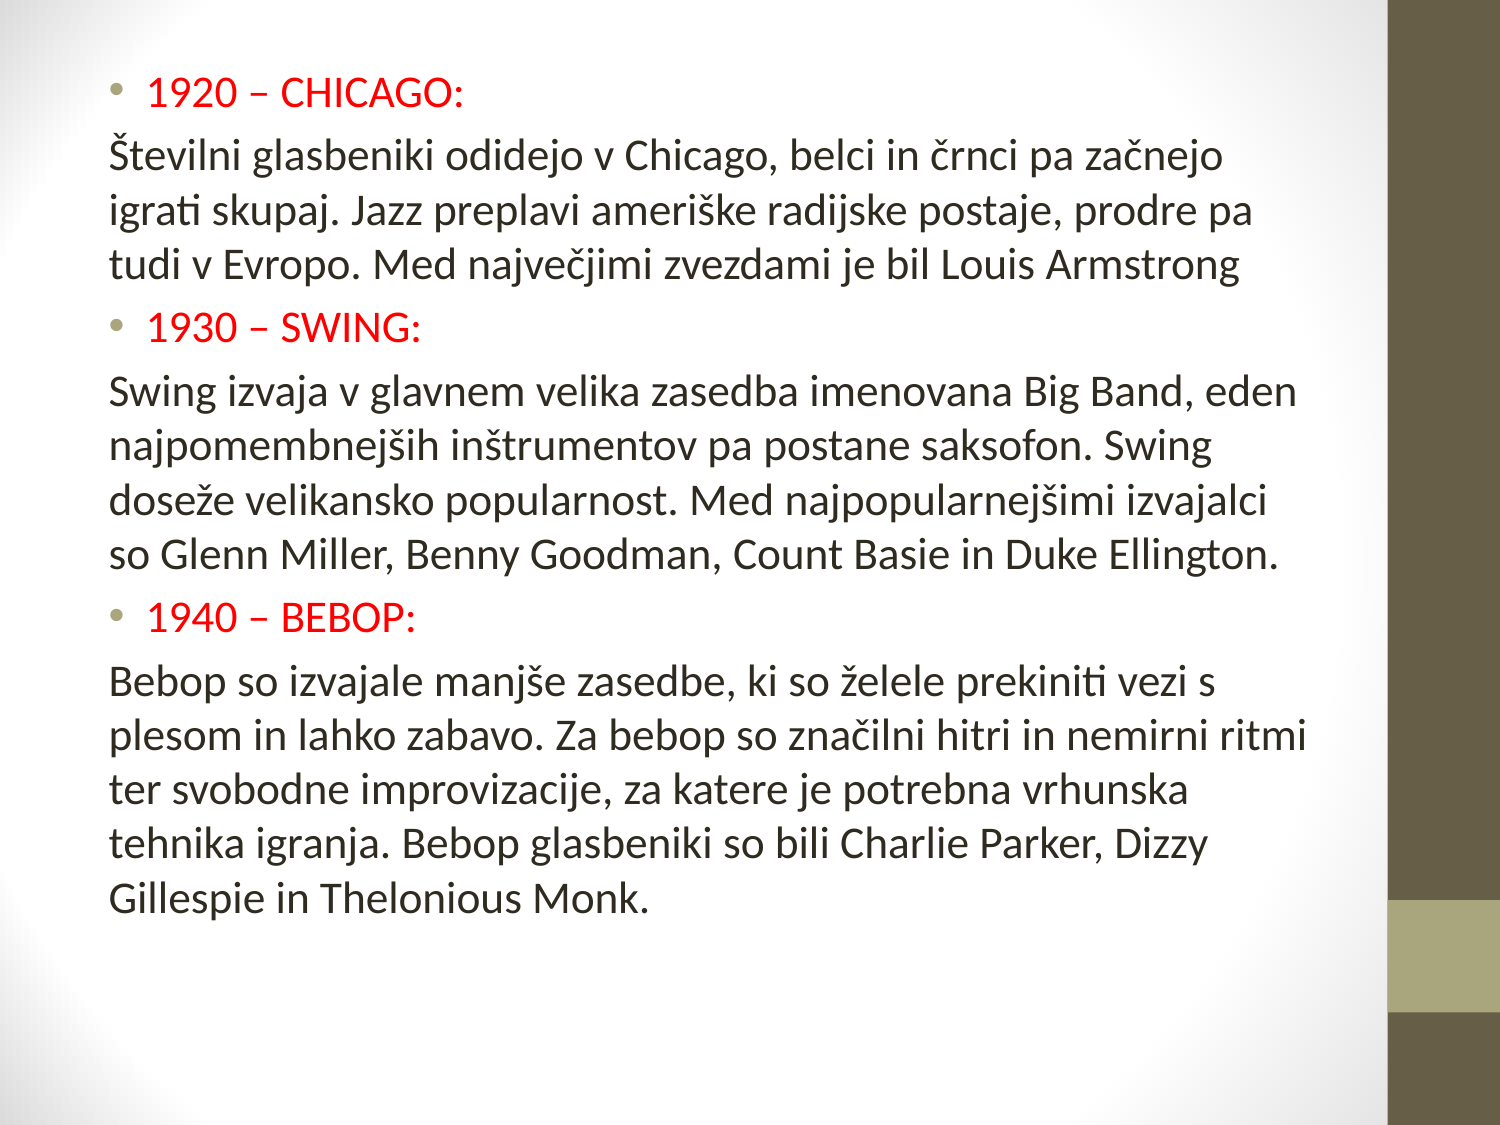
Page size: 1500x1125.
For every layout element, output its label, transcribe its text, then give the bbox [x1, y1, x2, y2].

list 1920 – CHICAGO: Številni glasbeniki odidejo v Chicago, belci in črnci pa začnejo igrati skupaj. Jazz preplavi ameriške radijske postaje, prodre pa tudi v Evropo. Med največjimi zvezdami je bil Louis Armstrong 1930 – SWING: Swing izvaja v glavnem velika zasedba imenovana Big Band, eden najpomembnejših inštrumentov pa postane saksofon. Swing doseže velikansko popularnost. Med najpopularnejšimi izvajalci so Glenn Miller, Benny Goodman, Count Basie in Duke Ellington. 1940 – BEBOP: Bebop so izvajale manjše zasedbe, ki so želele prekiniti vezi s plesom in lahko zabavo. Za bebop so značilni hitri in nemirni ritmi ter svobodne improvizacije, za katere je potrebna vrhunska tehnika igranja. Bebop glasbeniki so bili Charlie Parker, Dizzy Gillespie in Thelonious Monk. [75, 54, 1325, 1050]
picture [0, 0, 1387, 1125]
